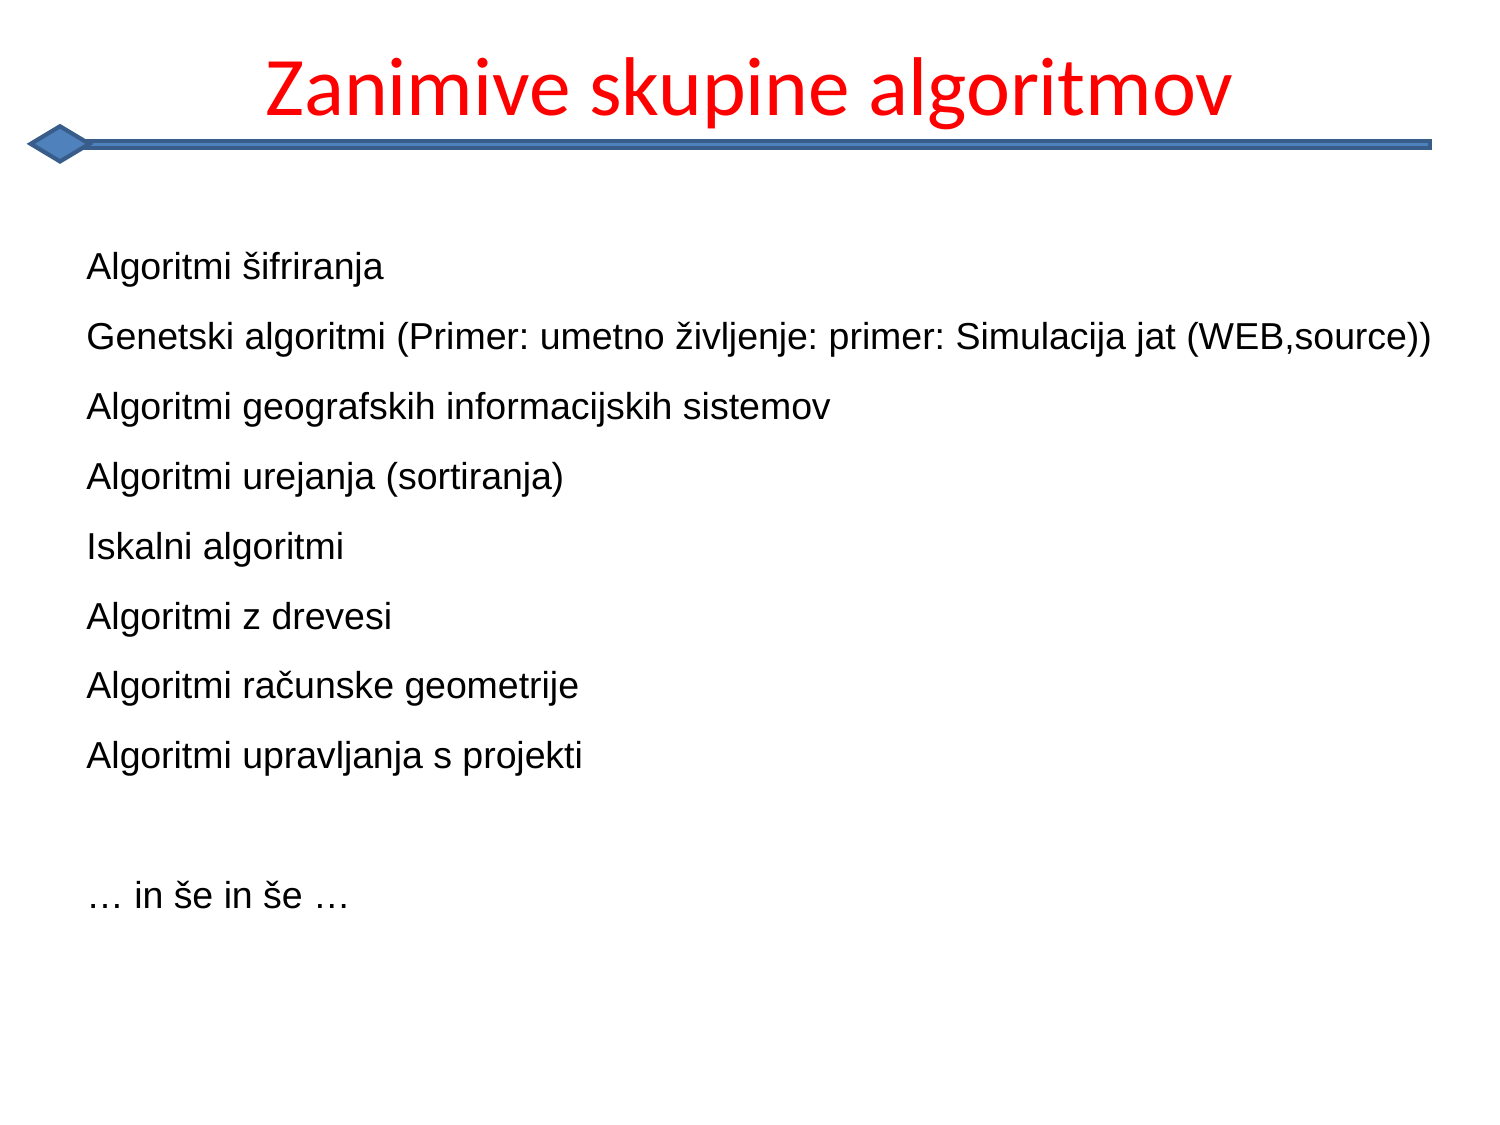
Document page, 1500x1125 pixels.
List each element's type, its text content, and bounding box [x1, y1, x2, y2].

title Zanimive skupine algoritmov [75, 23, 1426, 141]
text_box Algoritmi šifriranja Genetski algoritmi (Primer: umetno življenje: primer: Simulacija jat (WEB,source)) Algoritmi geografskih informacijskih sistemov Algoritmi urejanja (sortiranja) Iskalni algoritmi Algoritmi z drevesi Algoritmi računske geometrije Algoritmi upravljanja s projekti … in še in še … [71, 234, 1448, 925]
